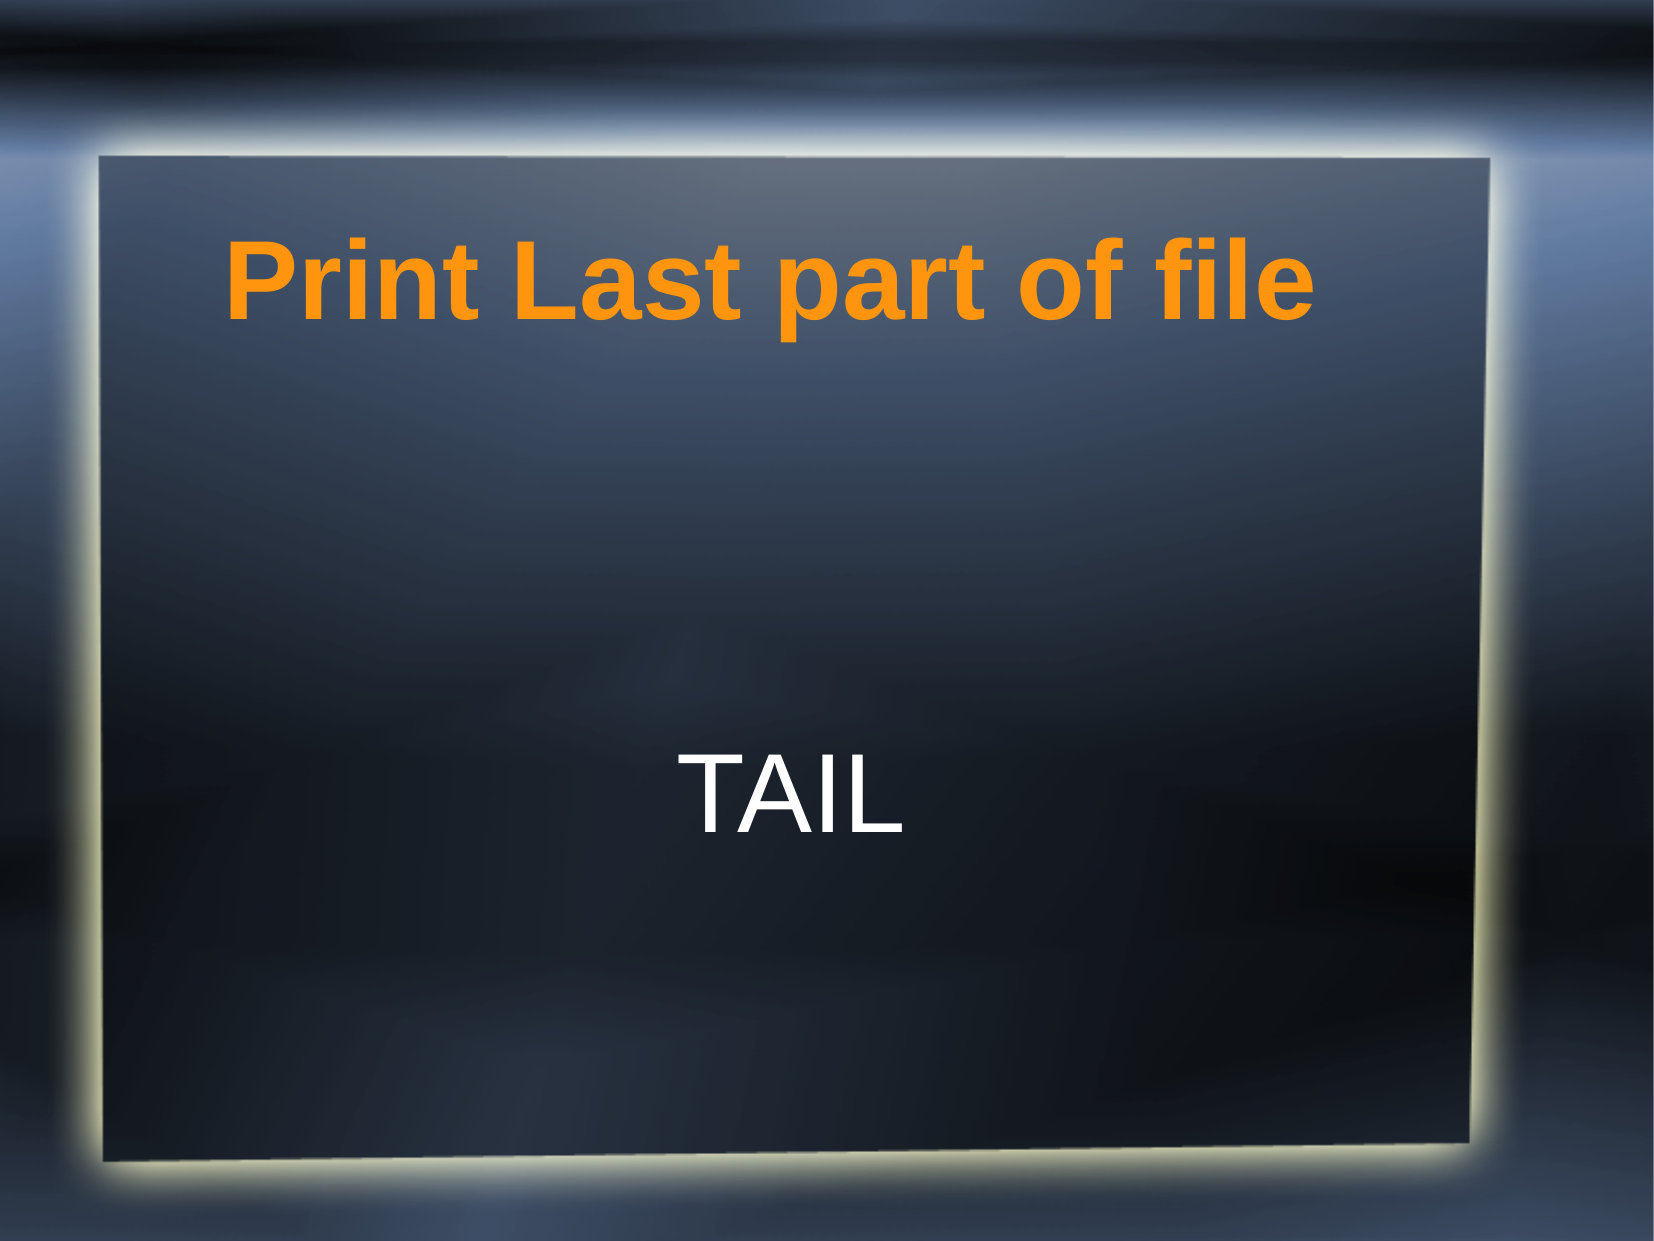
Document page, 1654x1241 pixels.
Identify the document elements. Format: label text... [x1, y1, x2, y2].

picture [0, 0, 1654, 1241]
title Print Last part of file [124, 184, 1418, 377]
subtitle TAIL [135, 479, 1447, 1107]
